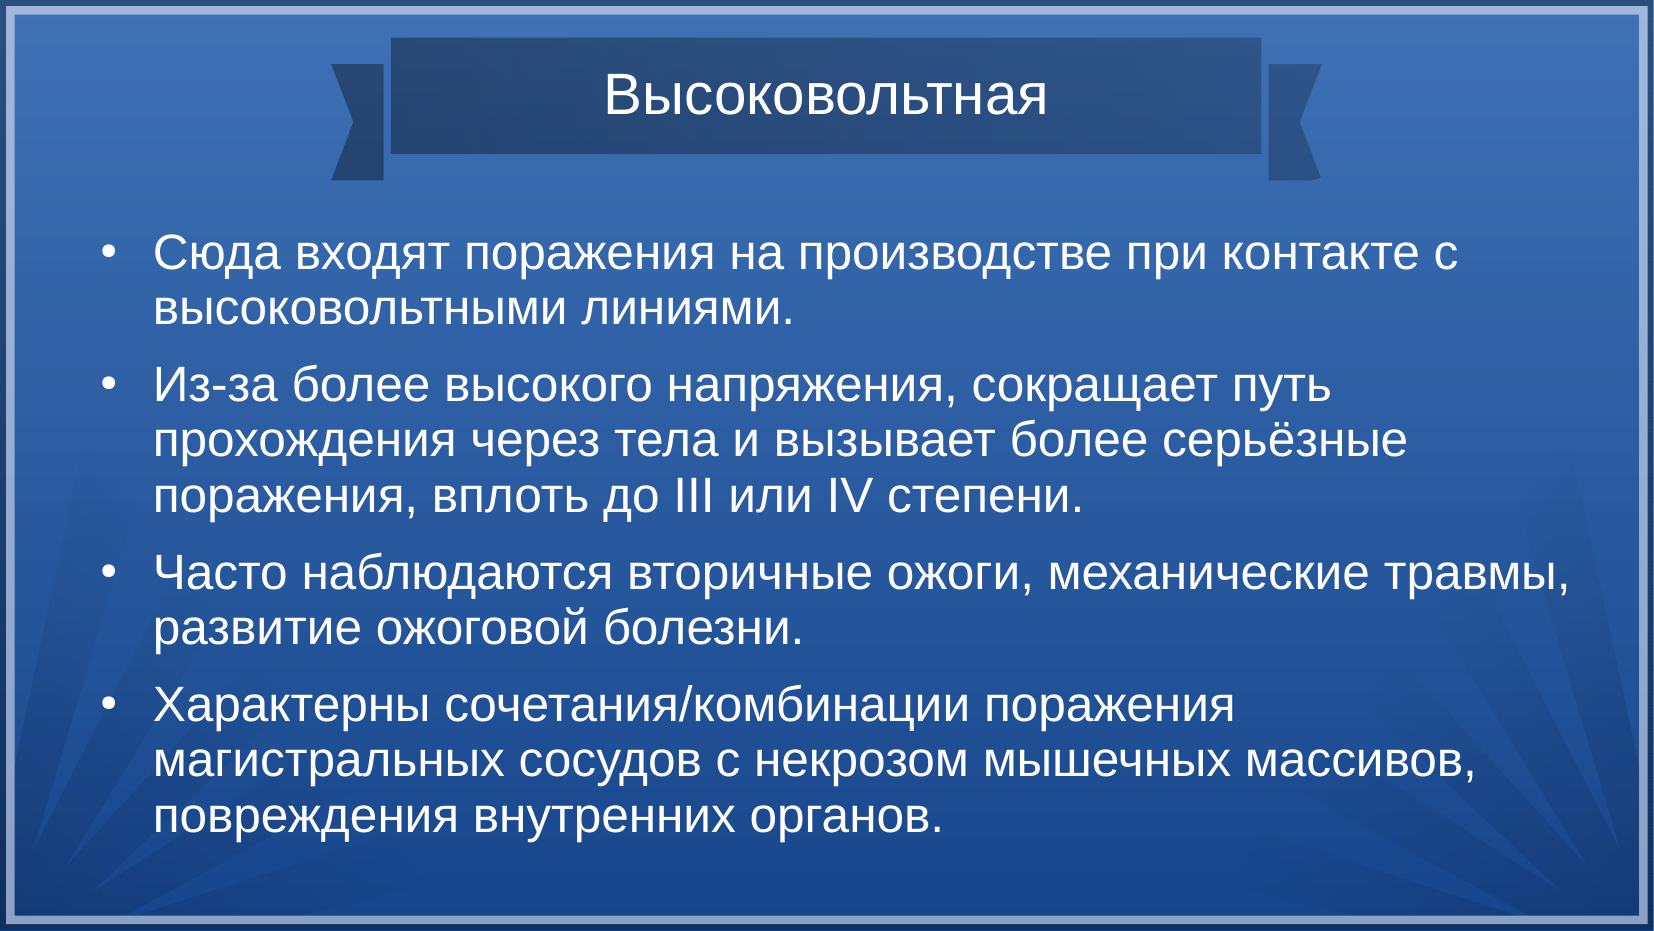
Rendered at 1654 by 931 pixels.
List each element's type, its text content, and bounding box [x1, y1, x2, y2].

list Сюда входят поражения на производстве при контакте с высоковольтными линиями. Из-за более высокого напряжения, сокращает путь прохождения через тела и вызывает более серьёзные поражения, вплоть до III или IV степени. Часто наблюдаются вторичные ожоги, механические травмы, развитие ожоговой болезни. Характерны сочетания/комбинации поражения магистральных сосудов с некрозом мышечных массивов, повреждения внутренних органов. [82, 224, 1571, 848]
title Высоковольтная [389, 28, 1264, 160]
